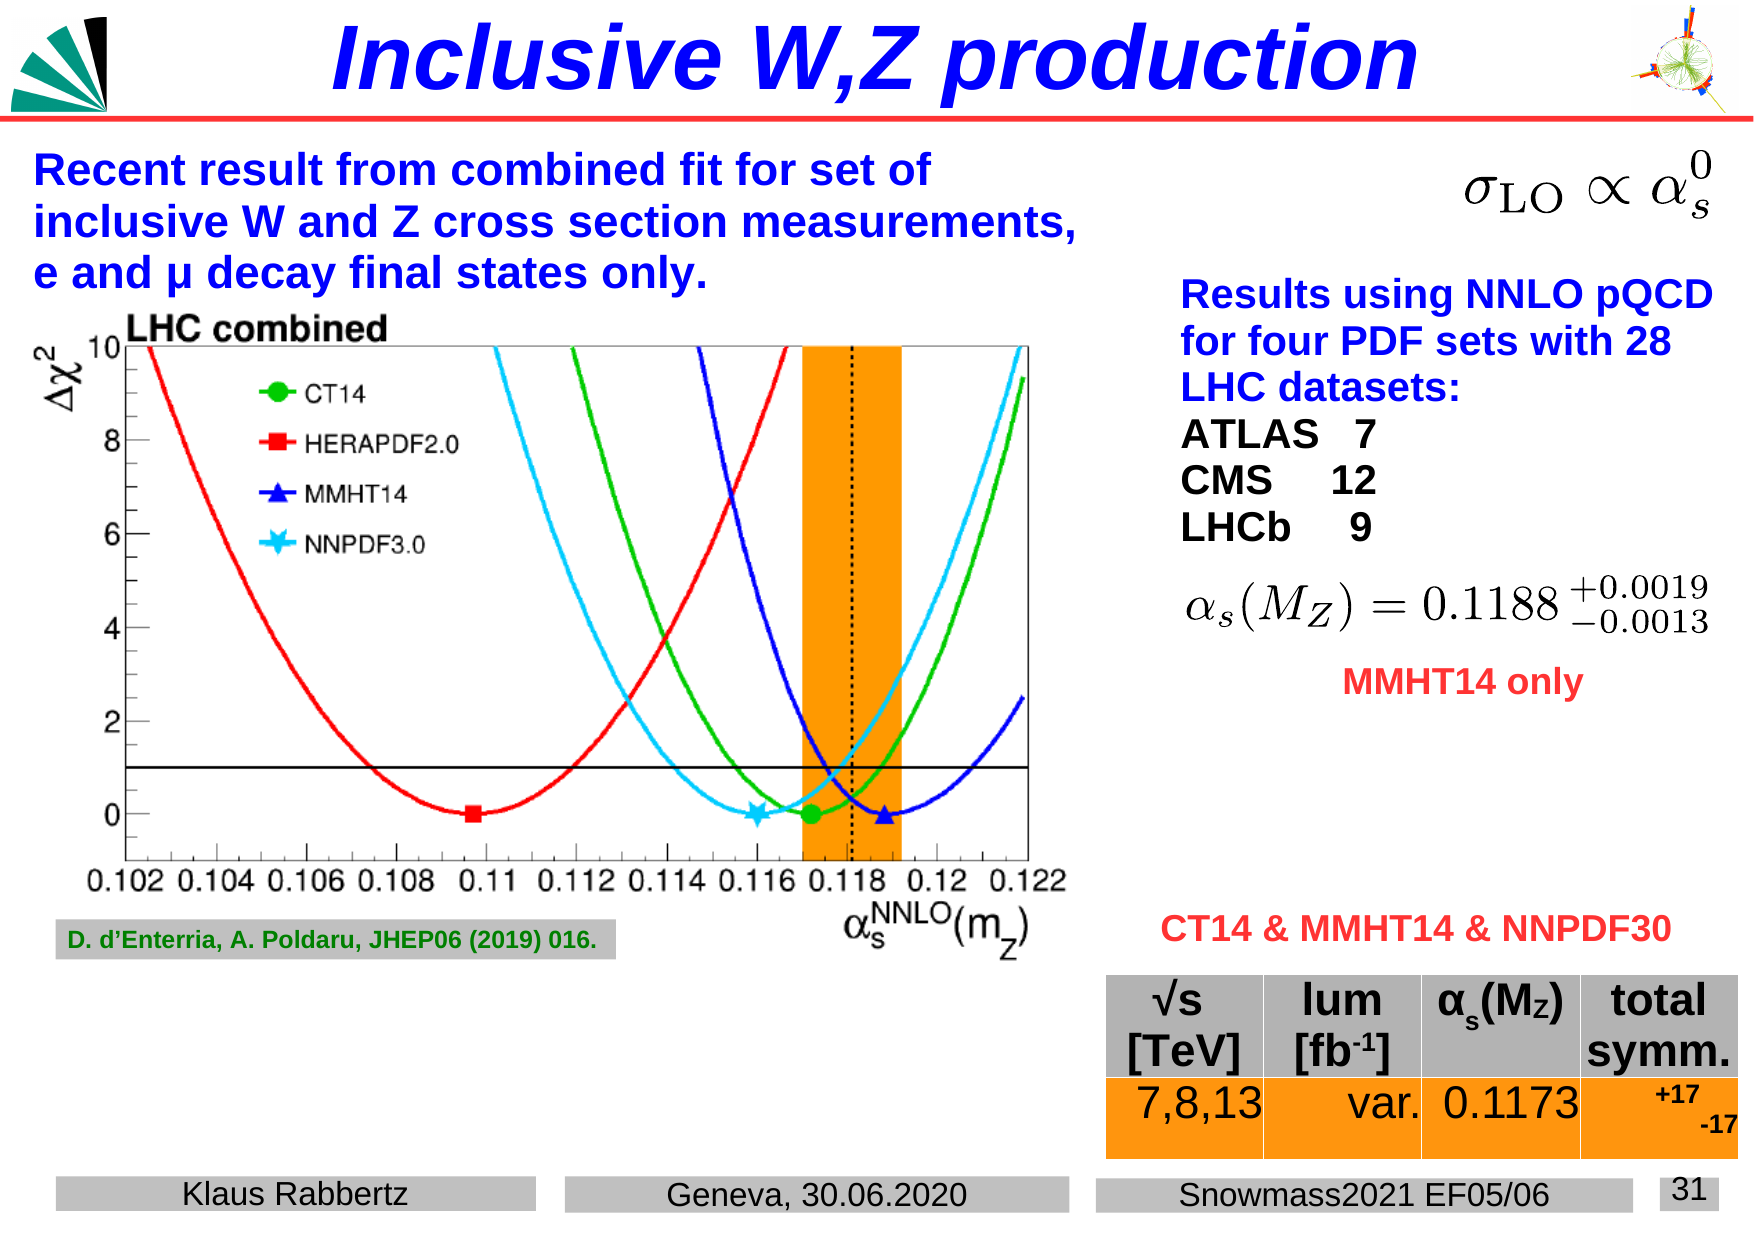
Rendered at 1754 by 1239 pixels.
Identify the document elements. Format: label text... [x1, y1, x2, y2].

picture [27, 307, 1072, 969]
table_cell var. [1264, 1078, 1421, 1159]
text_box CT14 & MMHT14 & NNPDF30 [1148, 901, 1686, 956]
table_cell 0.1173 [1422, 1078, 1580, 1159]
title Inclusive W,Z production [124, 0, 1630, 116]
table_header total symm. [1581, 975, 1738, 1077]
table_cell +17-17 [1581, 1078, 1738, 1159]
table_cell 7,8,13 [1106, 1078, 1263, 1159]
picture [1462, 150, 1714, 219]
text_box Results using NNLO pQCD for four PDF sets with 28 LHC datasets: ATLAS 7 CMS 12 LHCb 9 [1168, 265, 1743, 557]
text_box Recent result from combined fit for set of inclusive W and Z cross section measurements, e and μ decay final states only. [21, 138, 1129, 305]
table_header αs(MZ) [1422, 975, 1580, 1077]
picture [1631, 5, 1739, 113]
table_header lum [fb-1] [1264, 975, 1421, 1077]
text_box D. d’Enterria, A. Poldaru, JHEP06 (2019) 016. [55, 919, 616, 960]
picture [1184, 575, 1710, 637]
picture [11, 17, 107, 113]
text_box MMHT14 only [1330, 654, 1601, 714]
table_header √s [TeV] [1106, 975, 1263, 1077]
